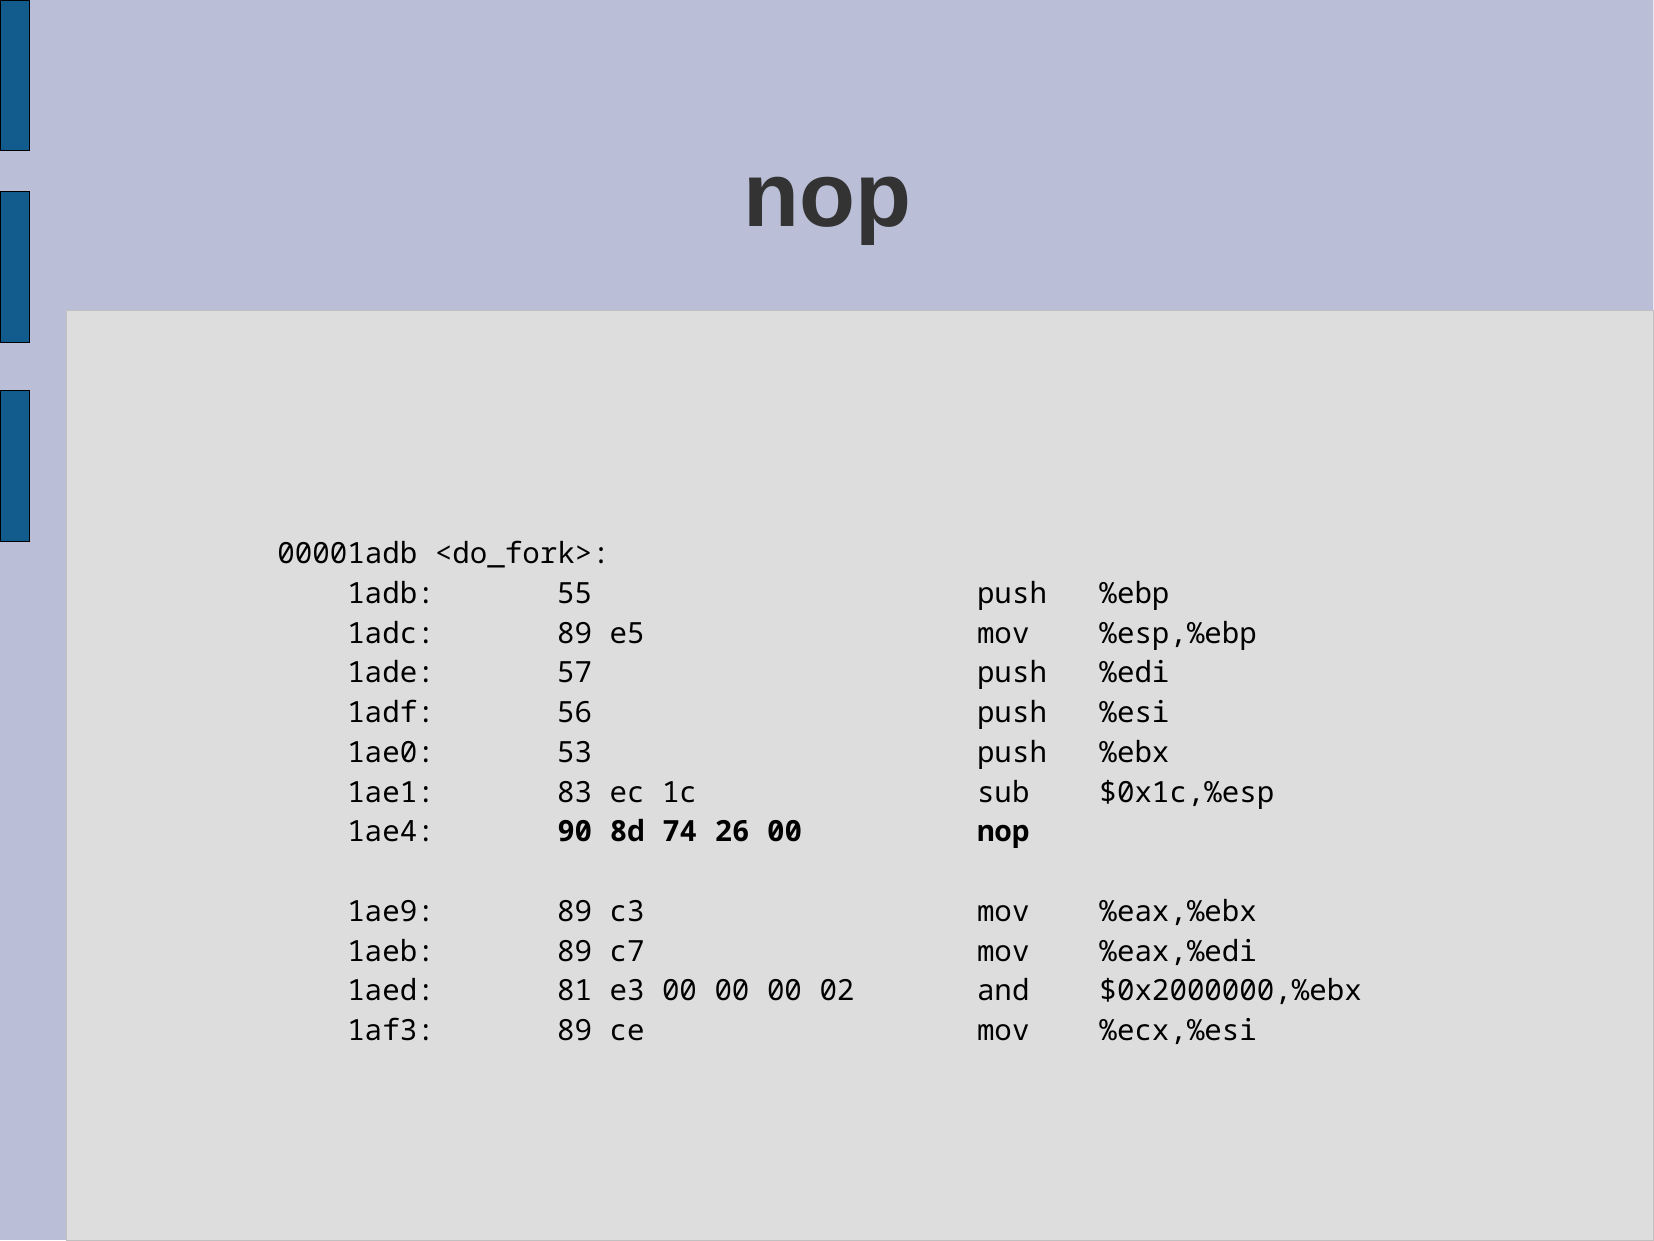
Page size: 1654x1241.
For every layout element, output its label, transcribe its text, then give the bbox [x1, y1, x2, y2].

title nop [121, 91, 1534, 299]
text_box 00001adb <do_fork>: 1adb: 55 push %ebp 1adc: 89 e5 mov %esp,%ebp 1ade: 57 push %edi 1adf: 56 push %esi 1ae0: 53 push %ebx 1ae1: 83 ec 1c sub $0x1c,%esp 1ae4: 90 8d 74 26 00 nop 1ae9: 89 c3 mov %eax,%ebx 1aeb: 89 c7 mov %eax,%edi 1aed: 81 e3 00 00 00 02 and $0x2000000,%ebx 1af3: 89 ce mov %ecx,%esi [262, 525, 1425, 965]
